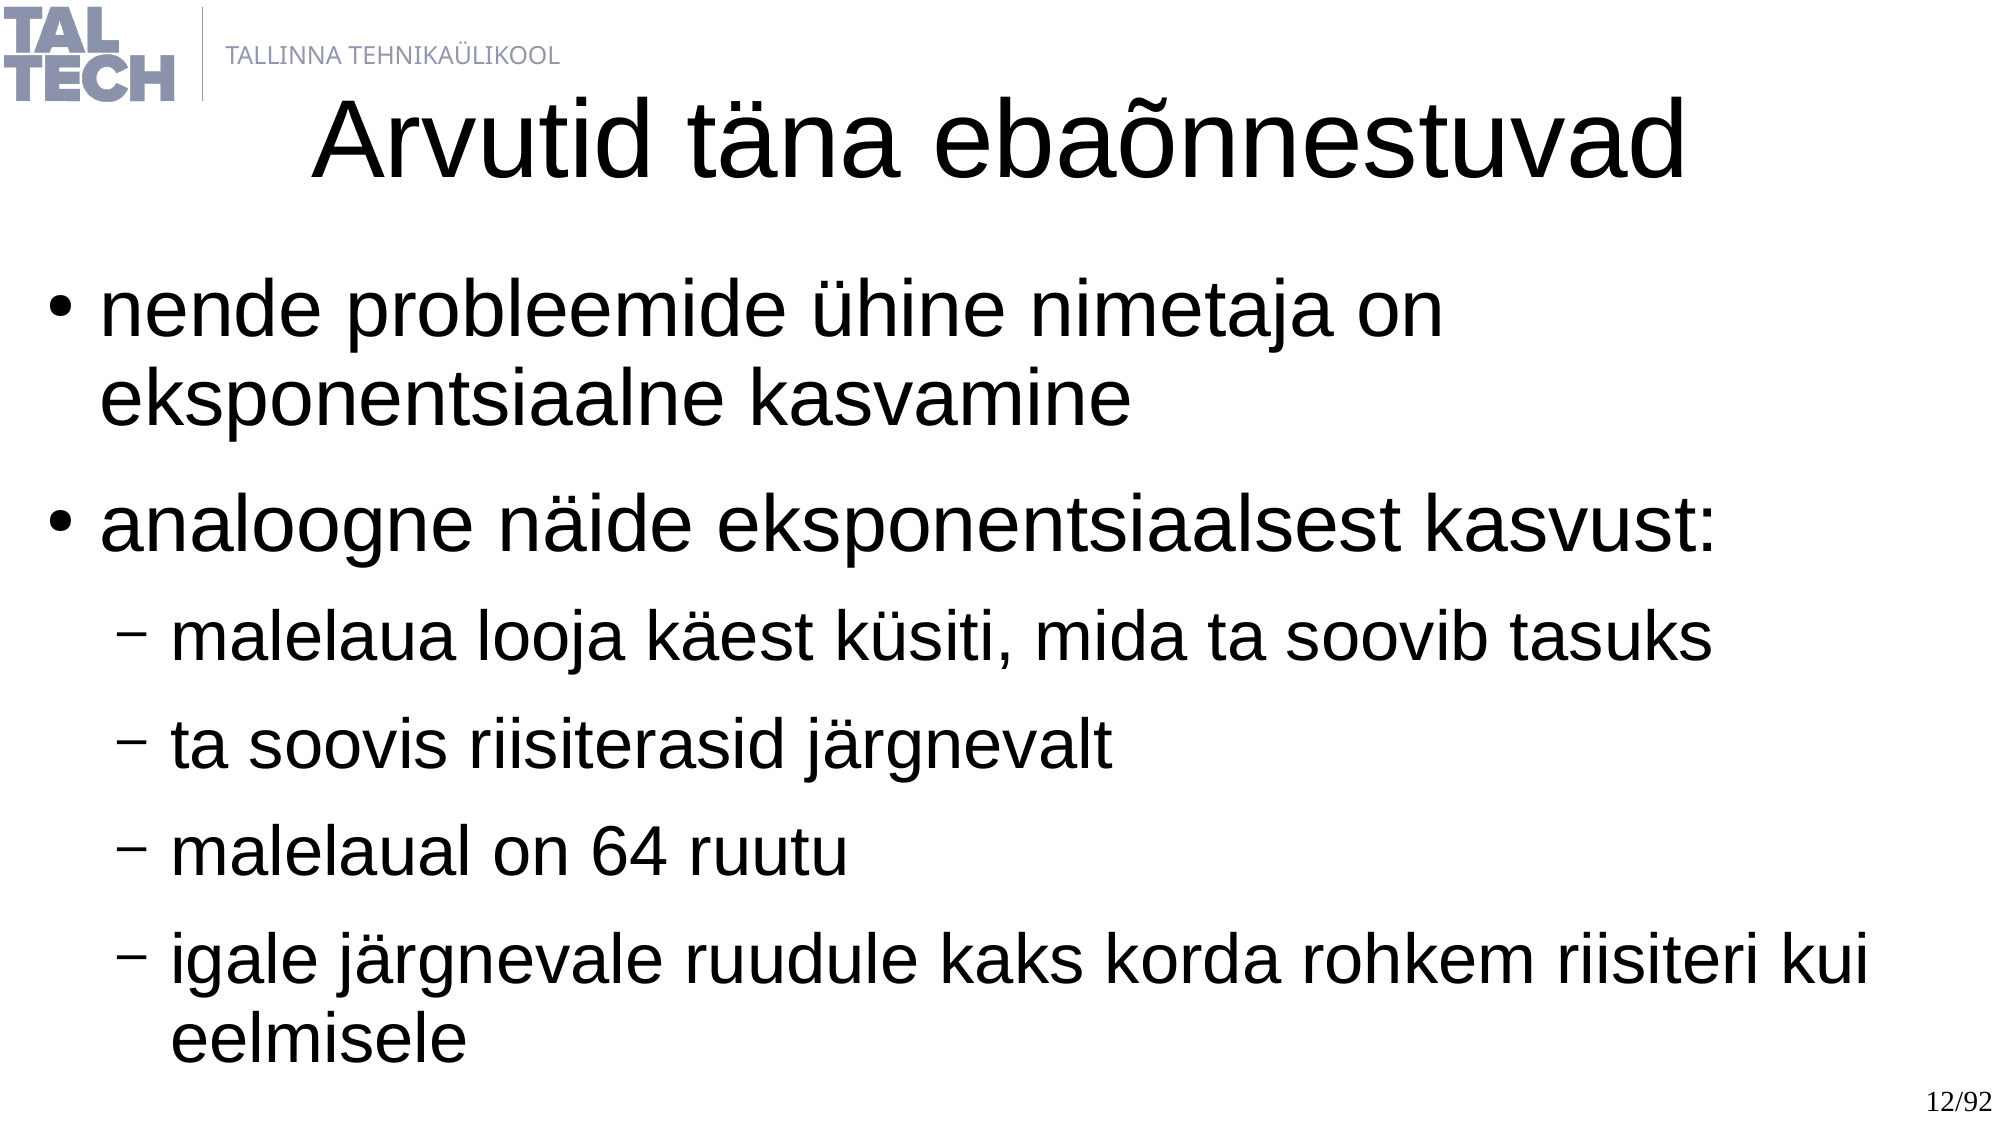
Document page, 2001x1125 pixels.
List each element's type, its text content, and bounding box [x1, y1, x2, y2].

title Arvutid täna ebaõnnestuvad [99, 44, 1901, 233]
picture [0, 0, 178, 107]
list nende probleemide ühine nimetaja on eksponentsiaalne kasvamine analoogne näide eksponentsiaalsest kasvust: malelaua looja käest küsiti, mida ta soovib tasuks ta soovis riisiterasid järgnevalt malelaual on 64 ruutu igale järgnevale ruudule kaks korda rohkem riisiteri kui eelmisele [28, 263, 1986, 1086]
